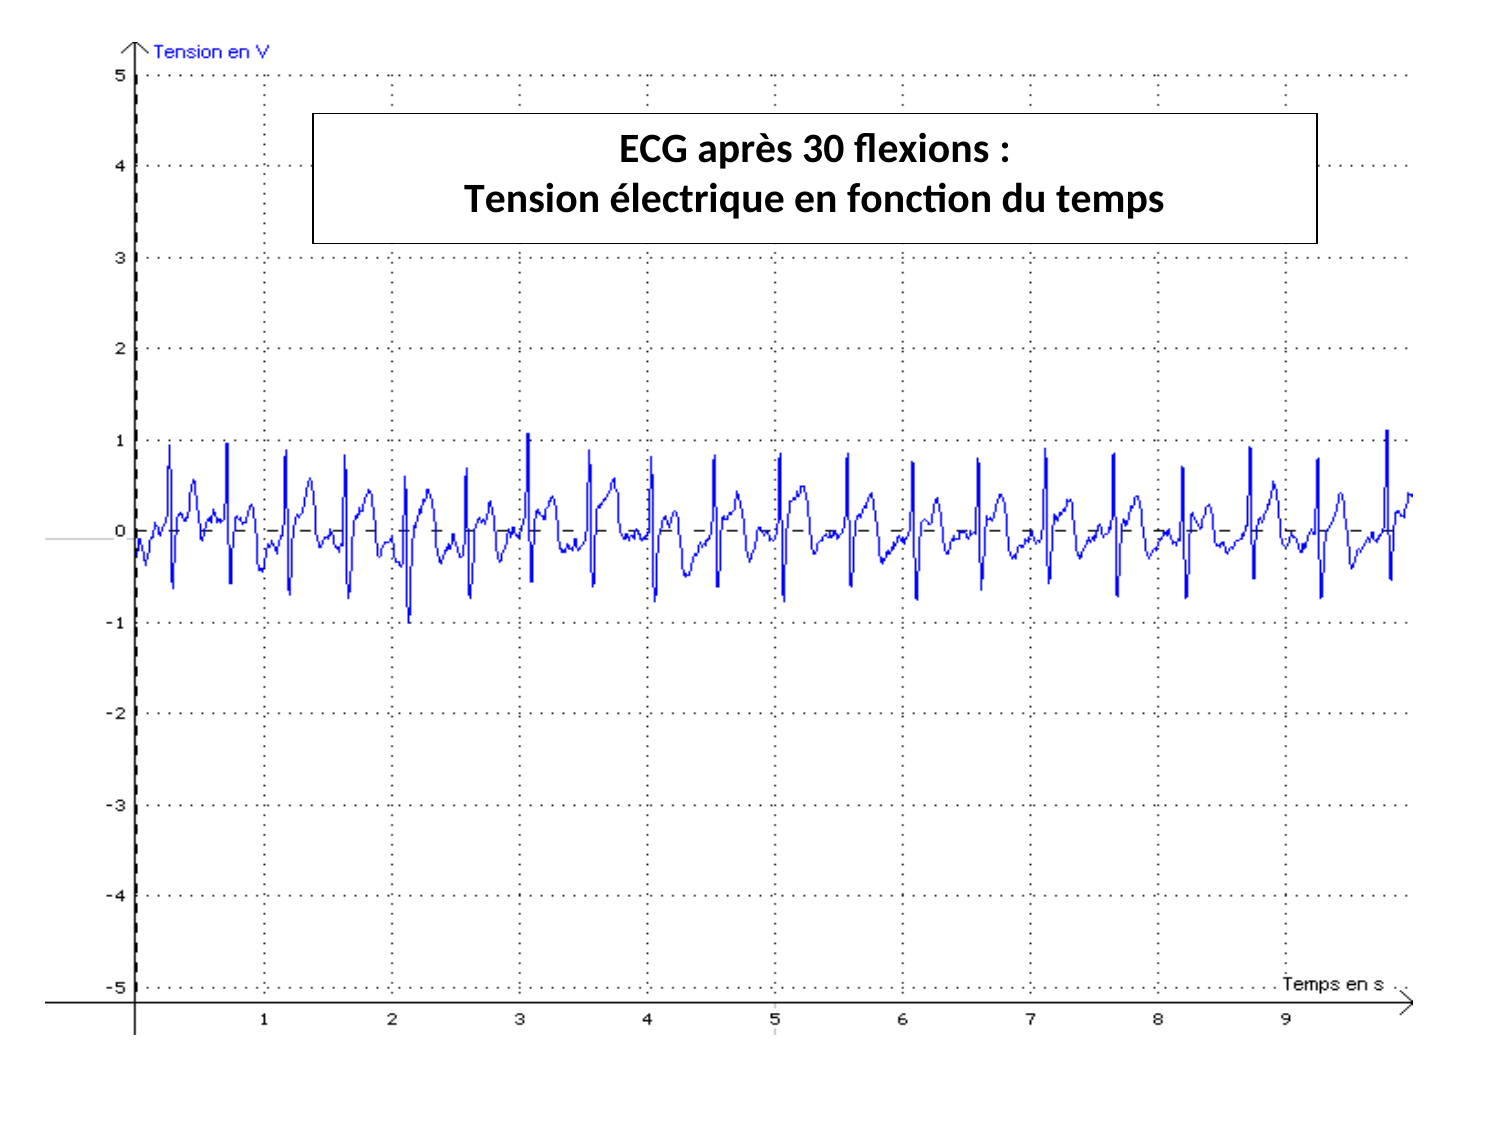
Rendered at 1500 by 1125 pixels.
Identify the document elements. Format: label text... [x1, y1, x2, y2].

text_box ECG après 30 flexions : Tension électrique en fonction du temps [312, 113, 1317, 244]
picture [45, 42, 1413, 1035]
